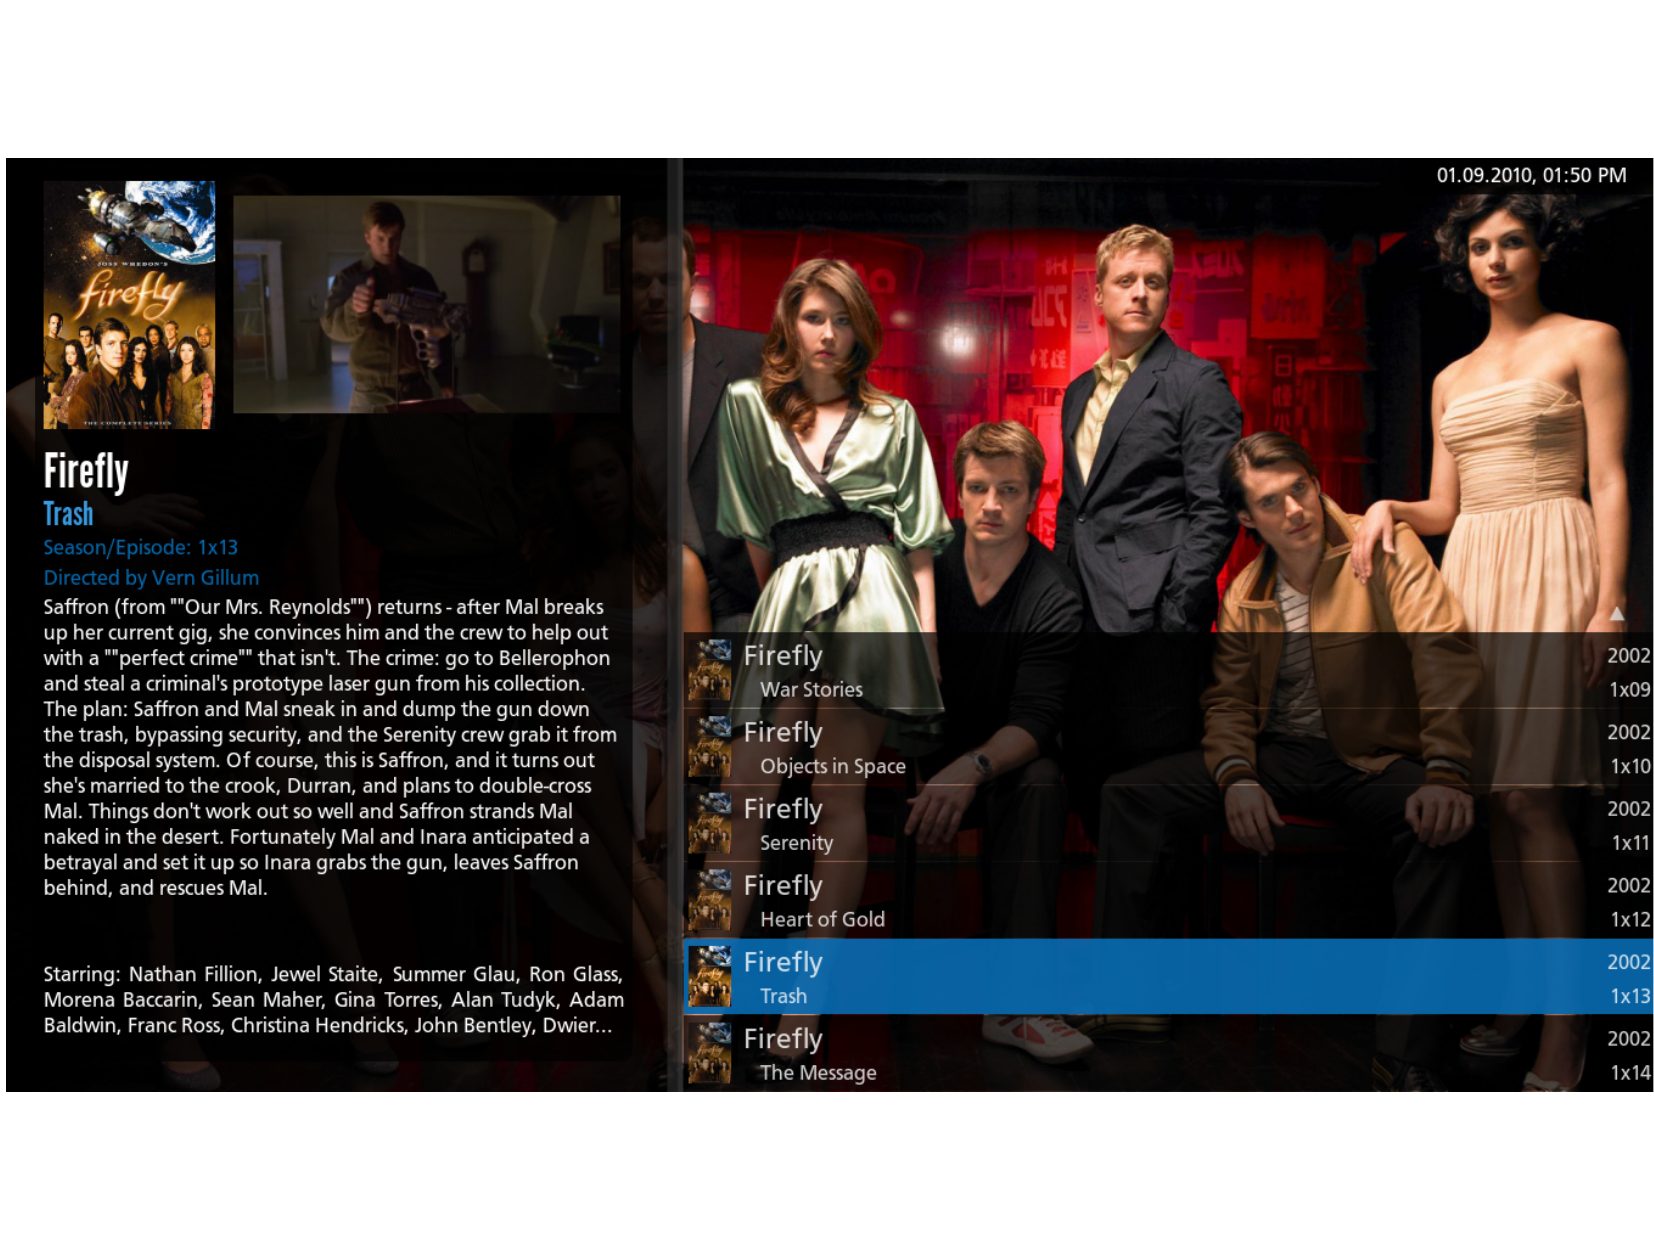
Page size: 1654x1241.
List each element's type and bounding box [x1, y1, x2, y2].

picture [6, 158, 1654, 1092]
